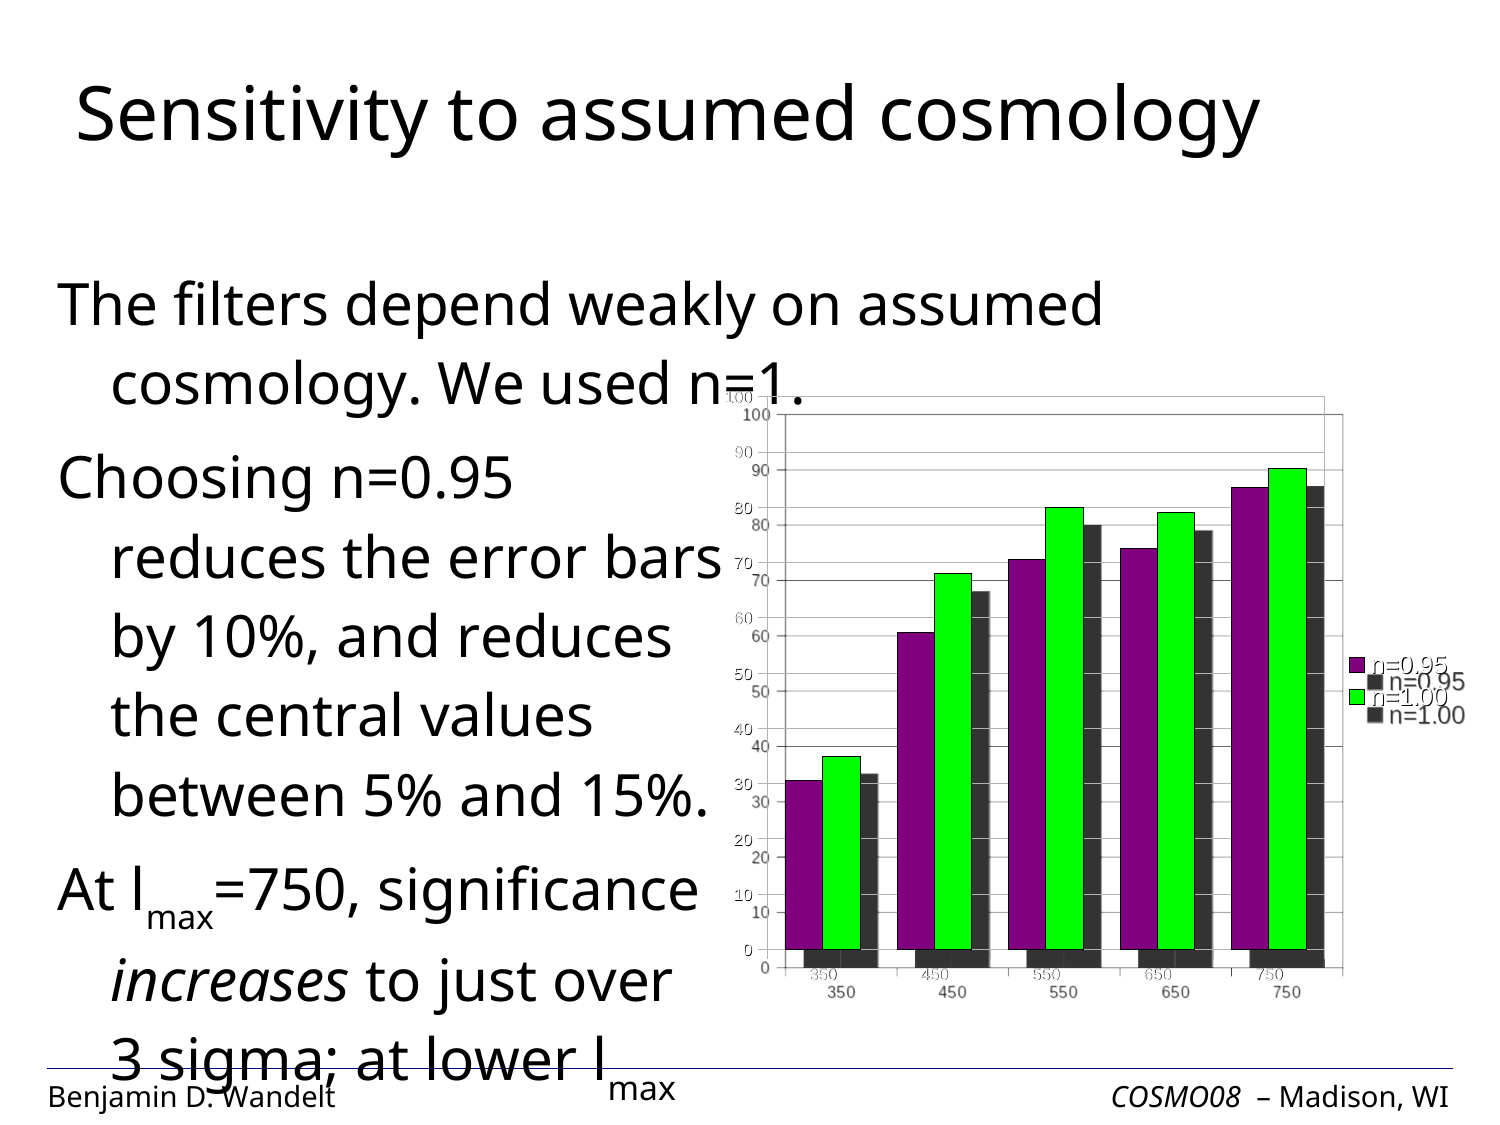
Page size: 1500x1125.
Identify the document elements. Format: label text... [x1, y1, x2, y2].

title Sensitivity to assumed cosmology [74, 34, 1425, 190]
list The filters depend weakly on assumed cosmology. We used n=1. Choosing n=0.95 reduces the error bars by 10%, and reduces the central values between 5% and 15%. At lmax=750, significance increases to just over 3 sigma; at lower lmax significance decreases a little. [39, 263, 1390, 1071]
chart [708, 374, 1500, 1009]
